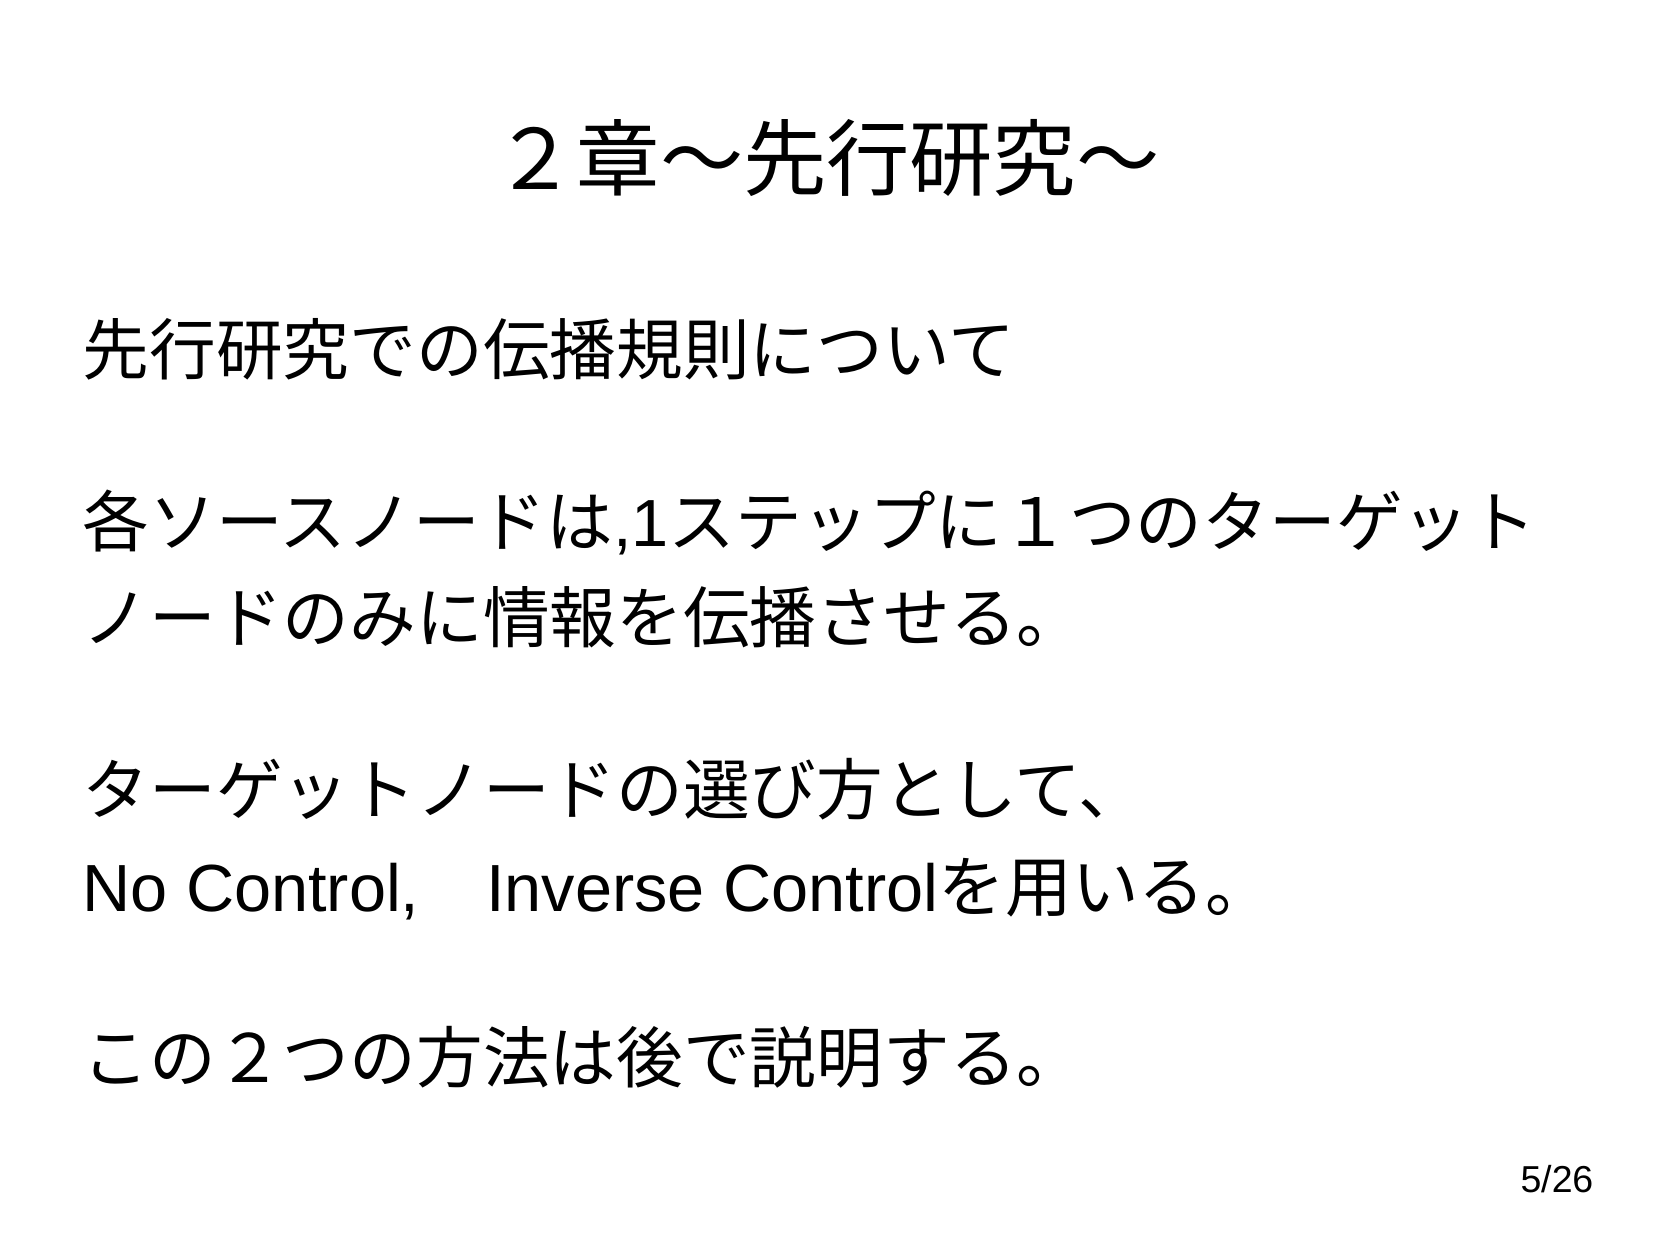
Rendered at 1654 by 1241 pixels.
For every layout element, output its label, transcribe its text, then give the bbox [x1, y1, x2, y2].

text_box 5/26 [1505, 1151, 1625, 1211]
title ２章～先行研究～ [82, 49, 1571, 257]
subtitle 先行研究での伝播規則について 各ソースノードは,1ステップに１つのターゲットノードのみに情報を伝播させる。 ターゲットノードの選び方として、 No Control, Inverse Controlを用いる。 この２つの方法は後で説明する。 [82, 290, 1571, 1109]
